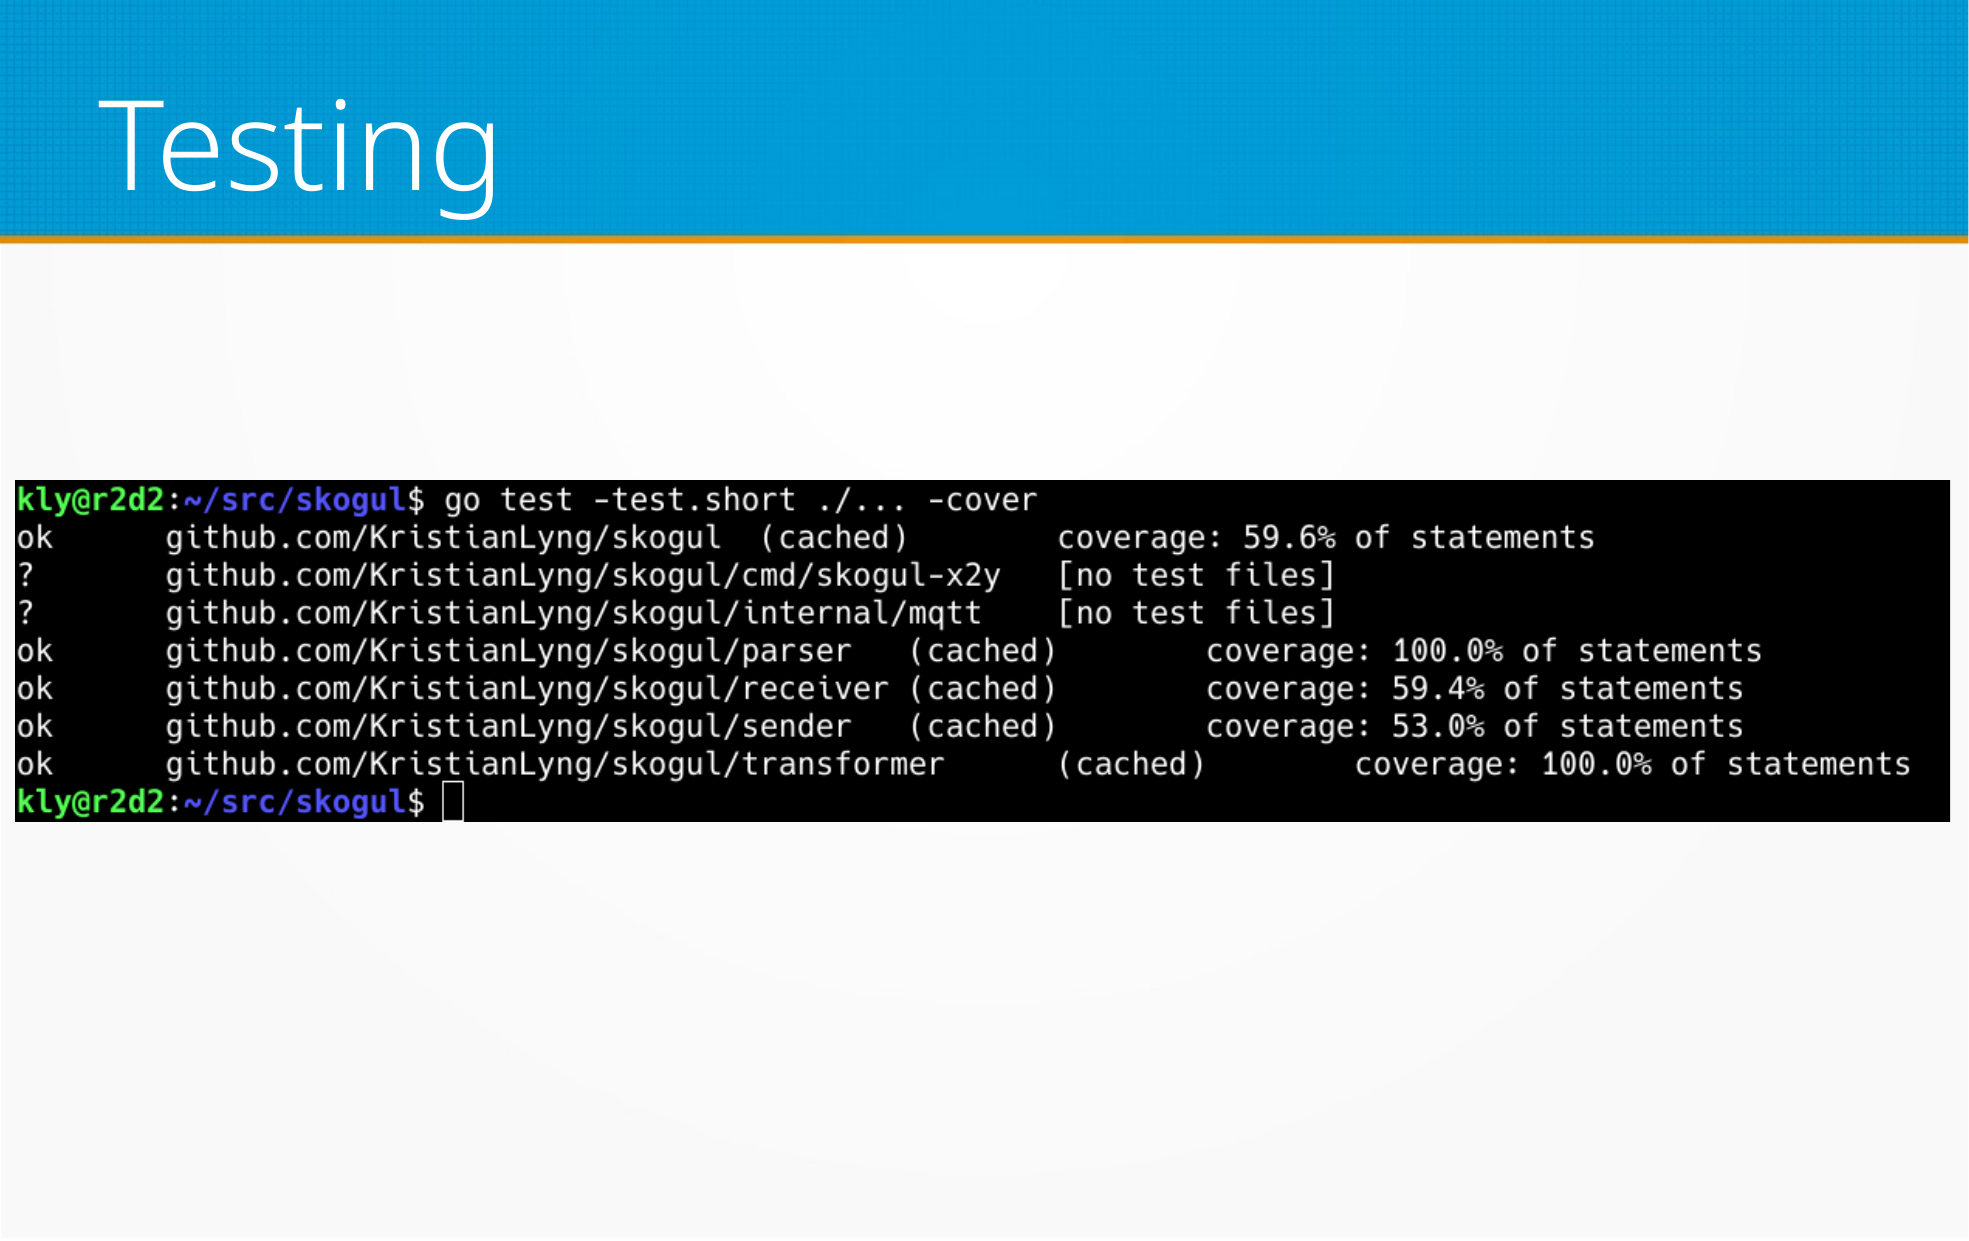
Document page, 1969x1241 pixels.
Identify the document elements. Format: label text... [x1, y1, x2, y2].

picture [0, 233, 1969, 1241]
title Testing [98, 19, 1870, 227]
